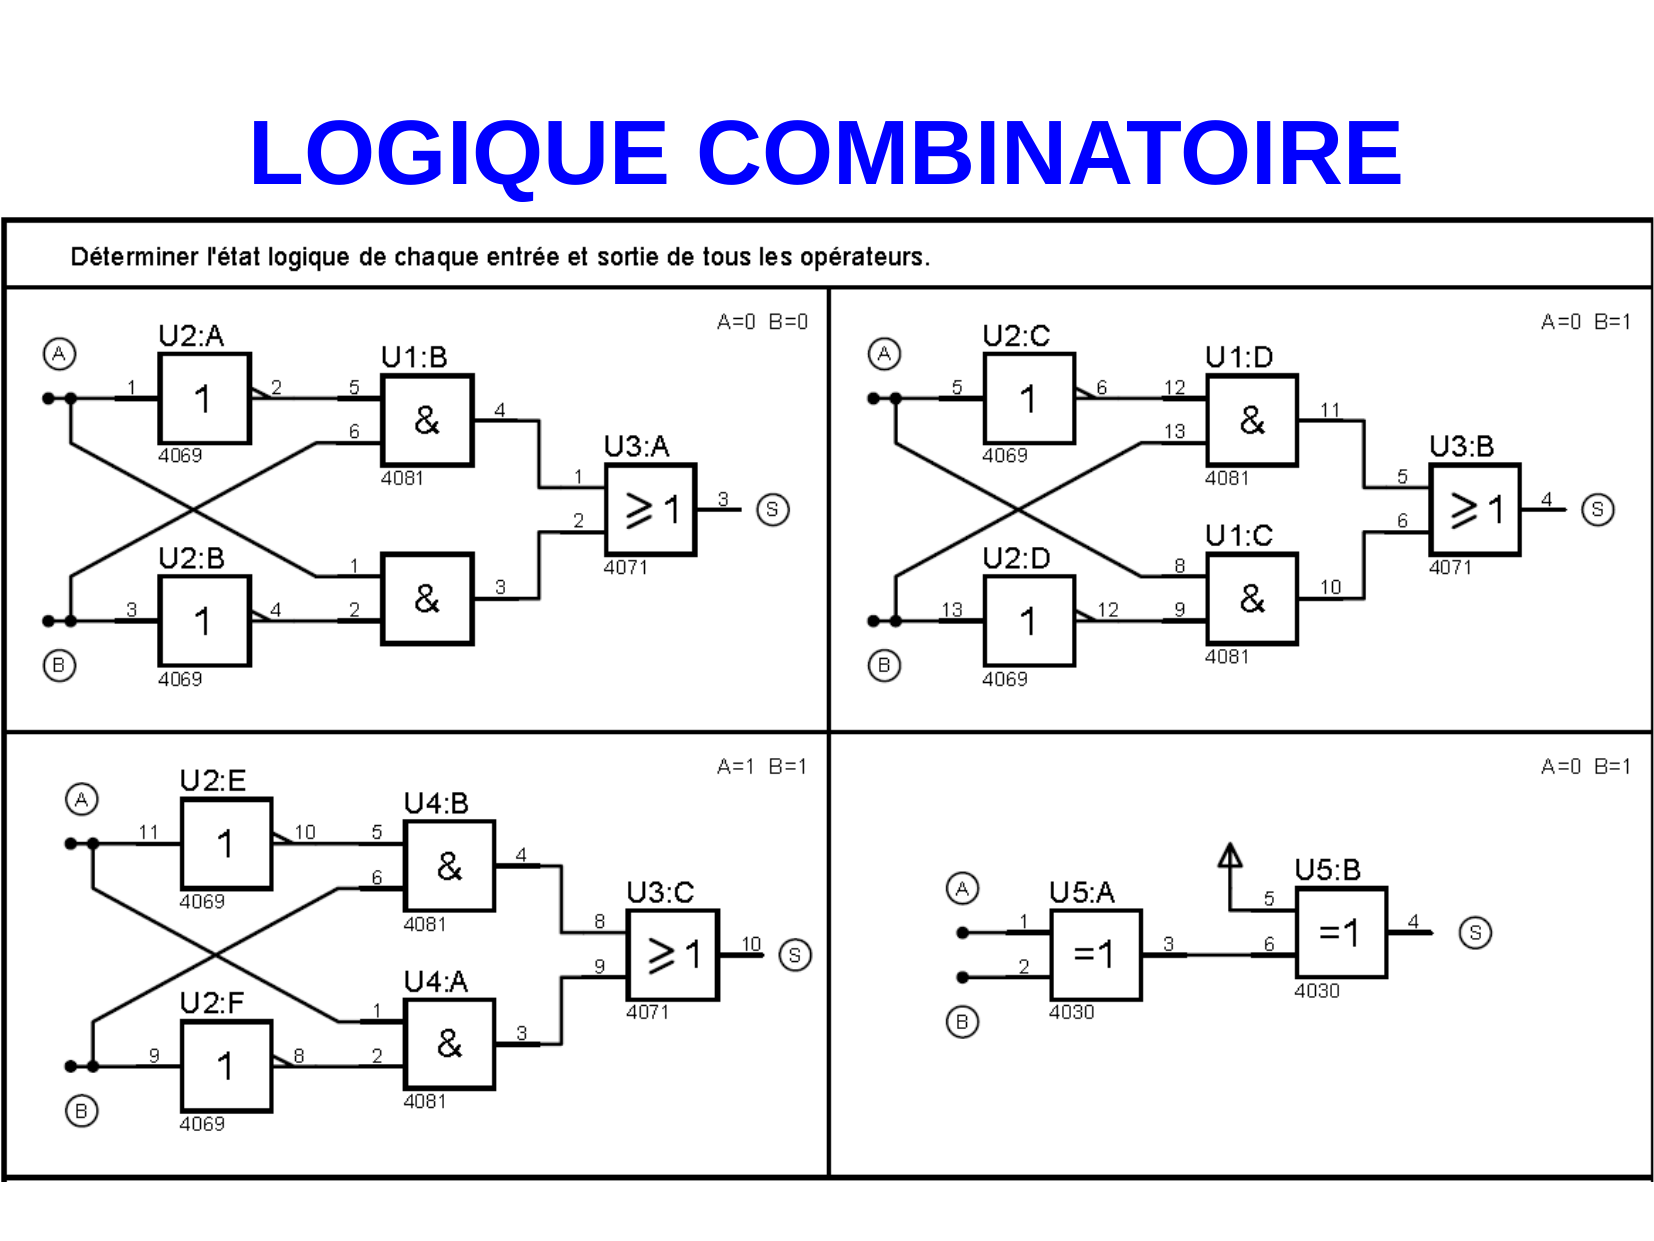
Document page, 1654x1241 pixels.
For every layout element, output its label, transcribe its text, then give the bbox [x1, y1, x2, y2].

picture [0, 216, 1654, 1182]
title LOGIQUE COMBINATOIRE [0, 49, 1654, 216]
